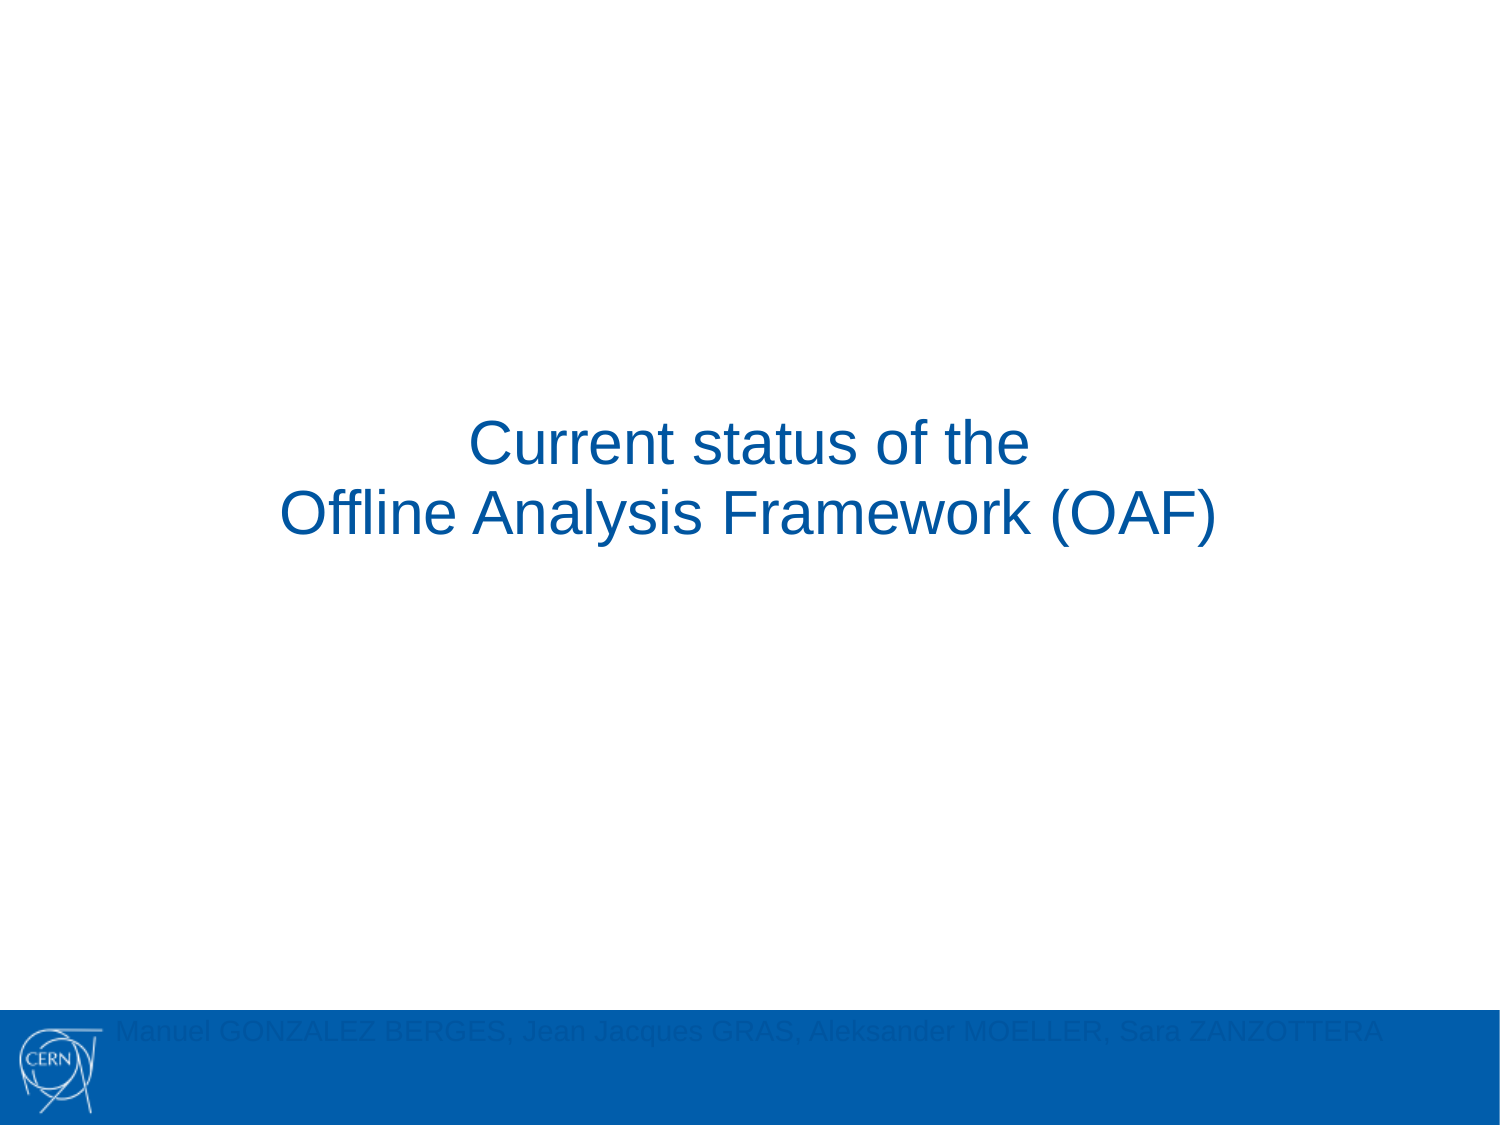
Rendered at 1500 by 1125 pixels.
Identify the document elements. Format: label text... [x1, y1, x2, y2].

text_box Current status of the Offline Analysis Framework (OAF) [74, 400, 1425, 555]
text_box Manuel GONZALEZ BERGES, Jean Jacques GRAS, Aleksander MOELLER, Sara ZANZOTTERA [108, 996, 1392, 1089]
